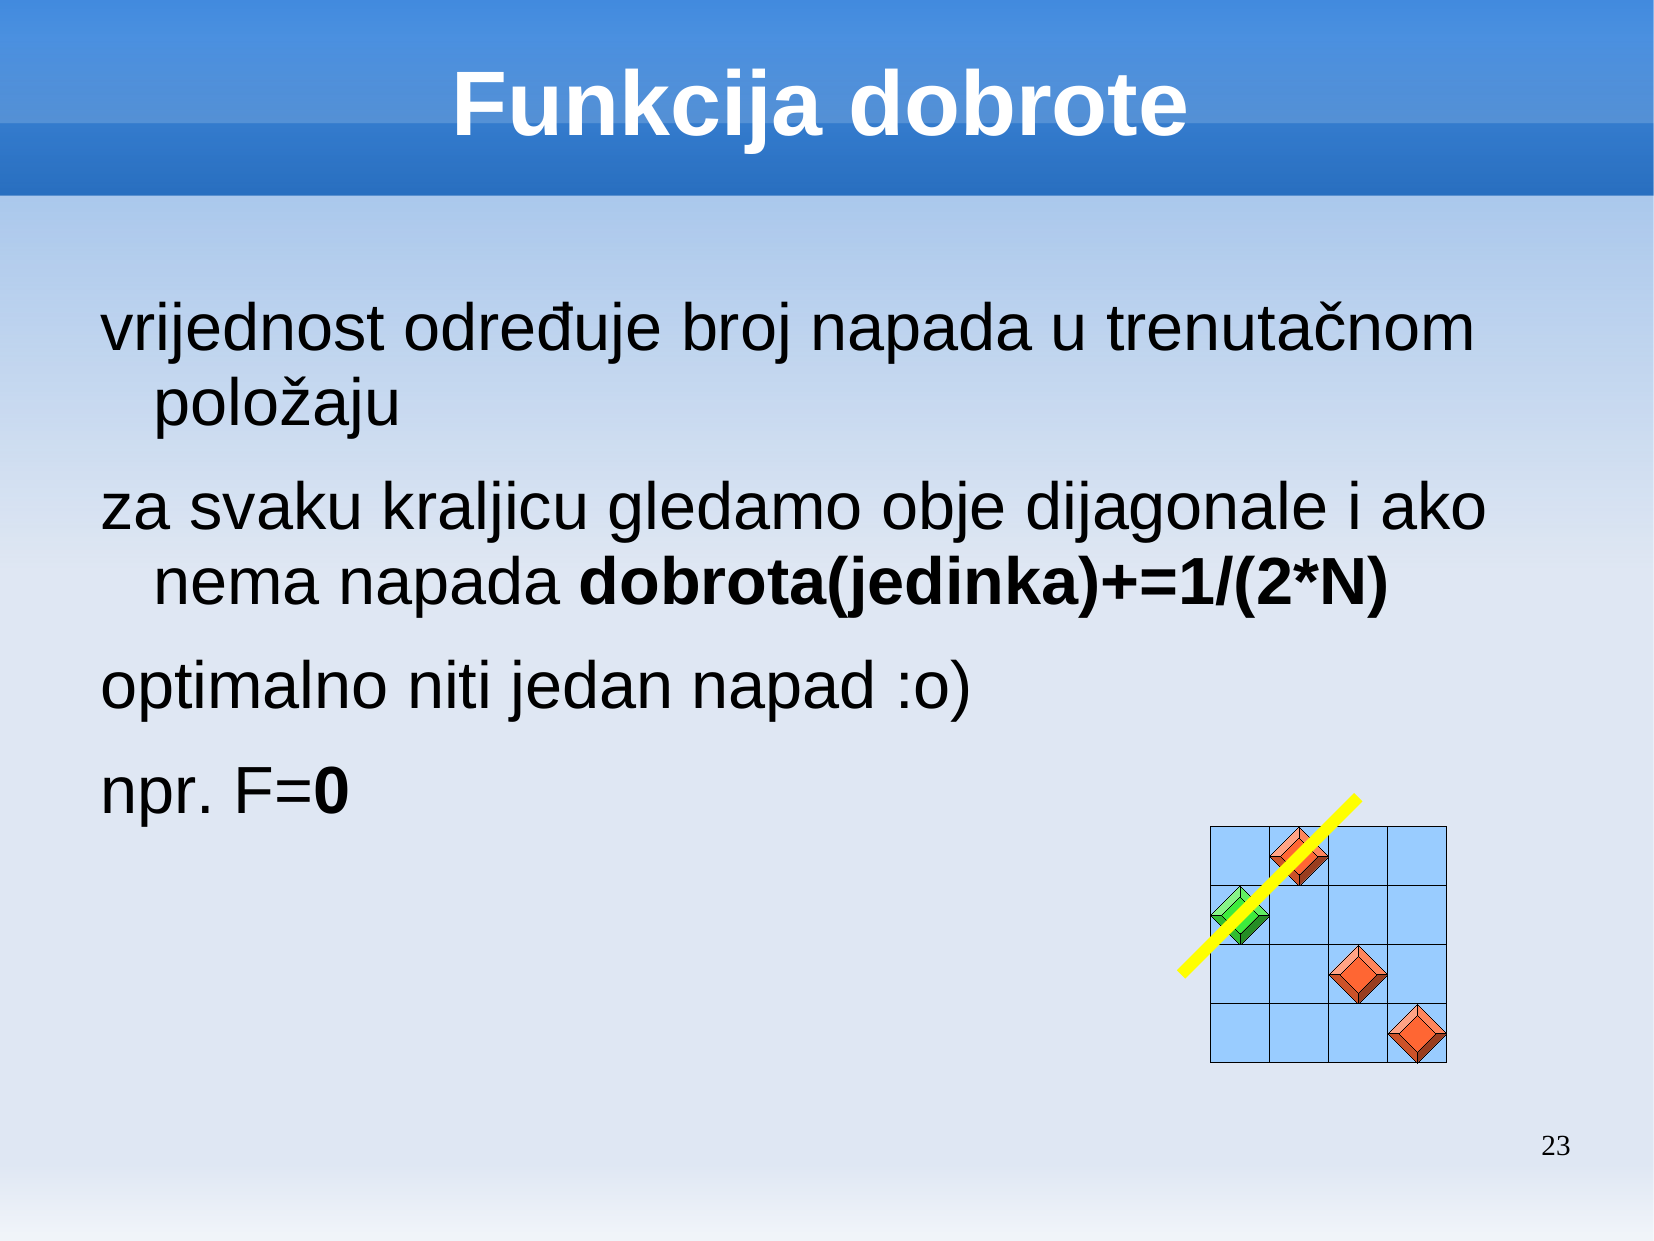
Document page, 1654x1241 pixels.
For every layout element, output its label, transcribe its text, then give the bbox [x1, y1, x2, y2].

list vrijednost određuje broj napada u trenutačnom položaju za svaku kraljicu gledamo obje dijagonale i ako nema napada dobrota(jedinka)+=1/(2*N) optimalno niti jedan napad :o) npr. F=0 [82, 290, 1571, 1094]
text_box [1270, 1004, 1328, 1063]
text_box [1210, 898, 1244, 936]
text_box [1319, 837, 1328, 854]
text_box [1270, 839, 1303, 876]
text_box [1210, 826, 1269, 885]
text_box 1 [1387, 1003, 1418, 1034]
text_box [1210, 826, 1387, 1003]
text_box [1300, 826, 1320, 836]
text_box [1419, 1004, 1447, 1032]
text_box 1 [1328, 944, 1359, 975]
text_box [1388, 826, 1447, 885]
text_box [1210, 1004, 1269, 1063]
text_box 1 [1269, 826, 1300, 857]
text_box [1388, 886, 1447, 944]
text_box [1260, 896, 1269, 913]
text_box [1242, 886, 1260, 895]
picture [0, 0, 1654, 1241]
text_box [1388, 1004, 1416, 1032]
text_box [1329, 886, 1387, 944]
text_box [1360, 945, 1387, 972]
title Funkcija dobrote [76, 7, 1565, 200]
text_box [1270, 945, 1328, 1003]
text_box [1210, 886, 1238, 914]
text_box [1329, 945, 1447, 1063]
text_box [1329, 945, 1357, 973]
text_box 1 [1210, 885, 1241, 916]
text_box [1270, 826, 1298, 854]
text_box [1388, 1016, 1447, 1064]
